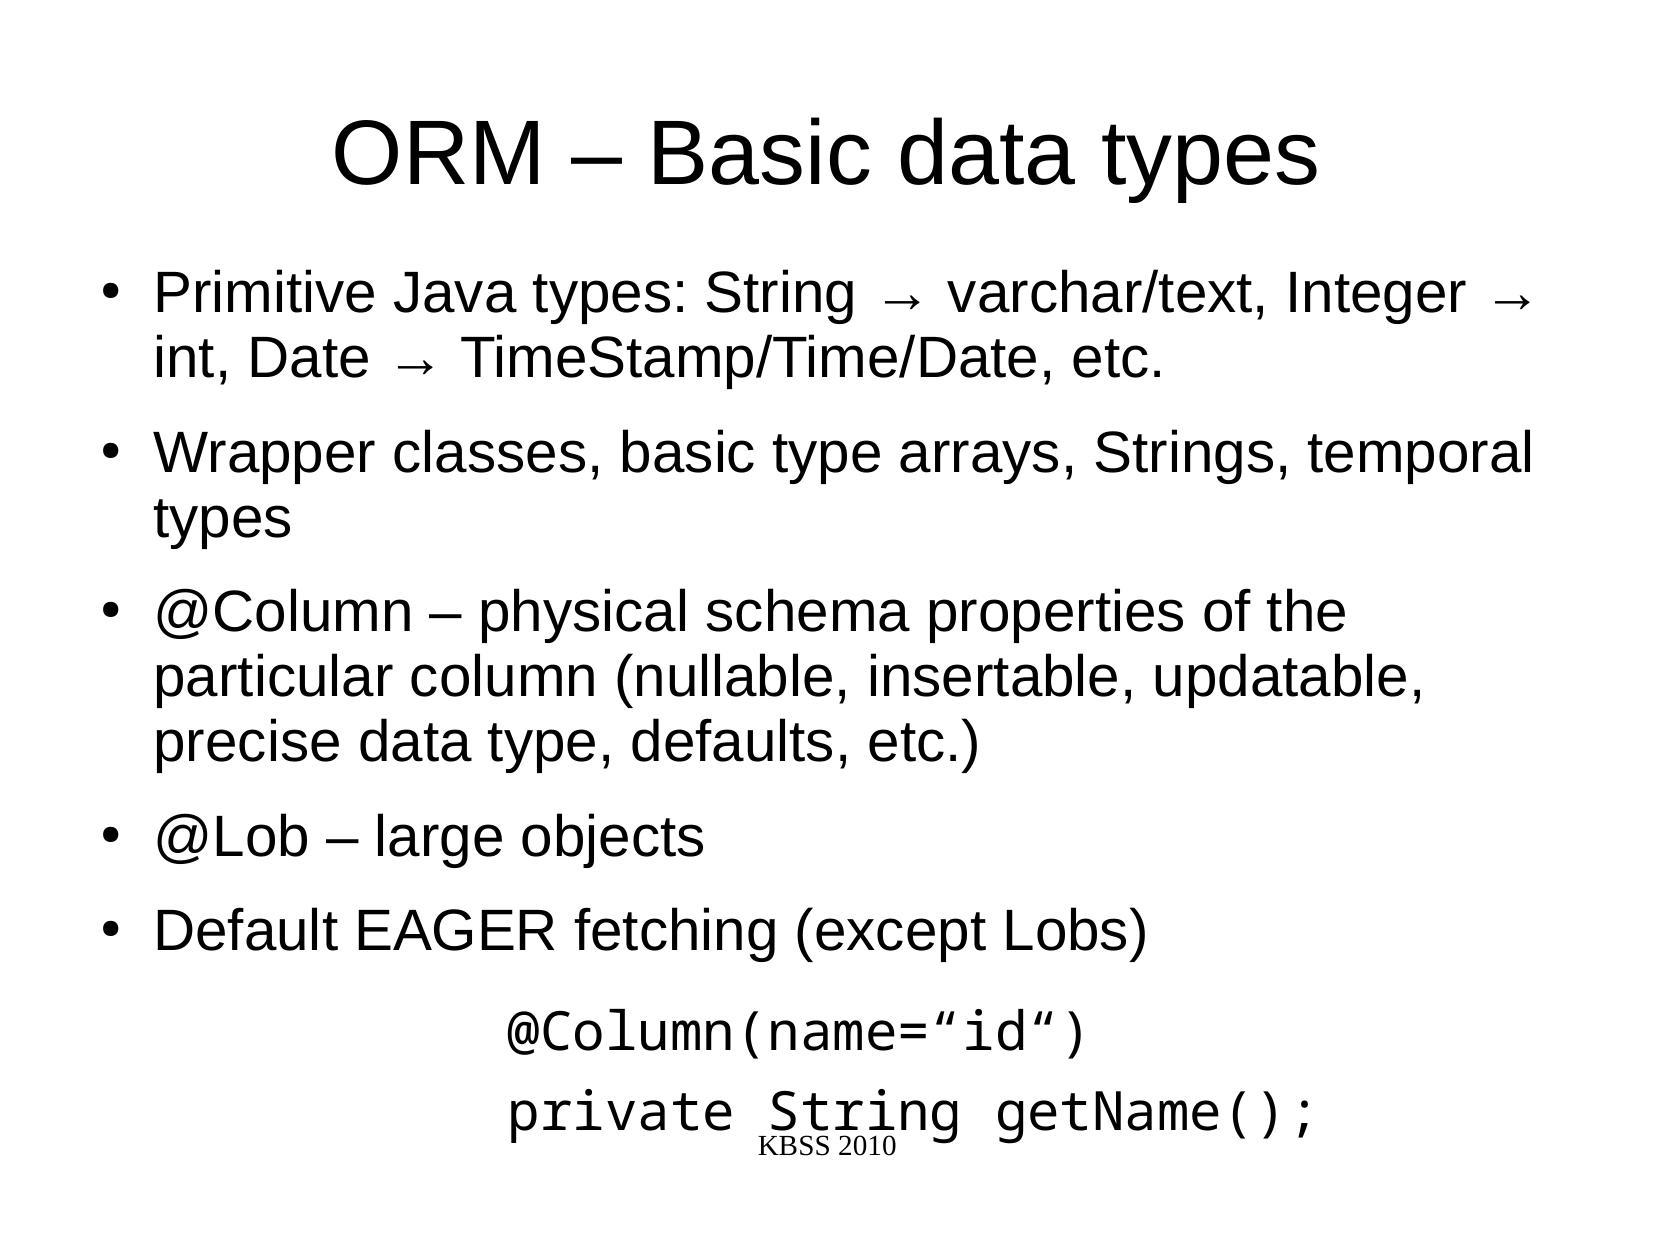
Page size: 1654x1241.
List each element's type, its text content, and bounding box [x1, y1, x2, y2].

list Primitive Java types: String → varchar/text, Integer → int, Date → TimeStamp/Time/Date, etc. Wrapper classes, basic type arrays, Strings, temporal types @Column – physical schema properties of the particular column (nullable, insertable, updatable, precise data type, defaults, etc.) @Lob – large objects Default EAGER fetching (except Lobs) @Column(name=“id“) private String getName(); [82, 259, 1595, 1145]
title ORM – Basic data types [82, 49, 1571, 257]
